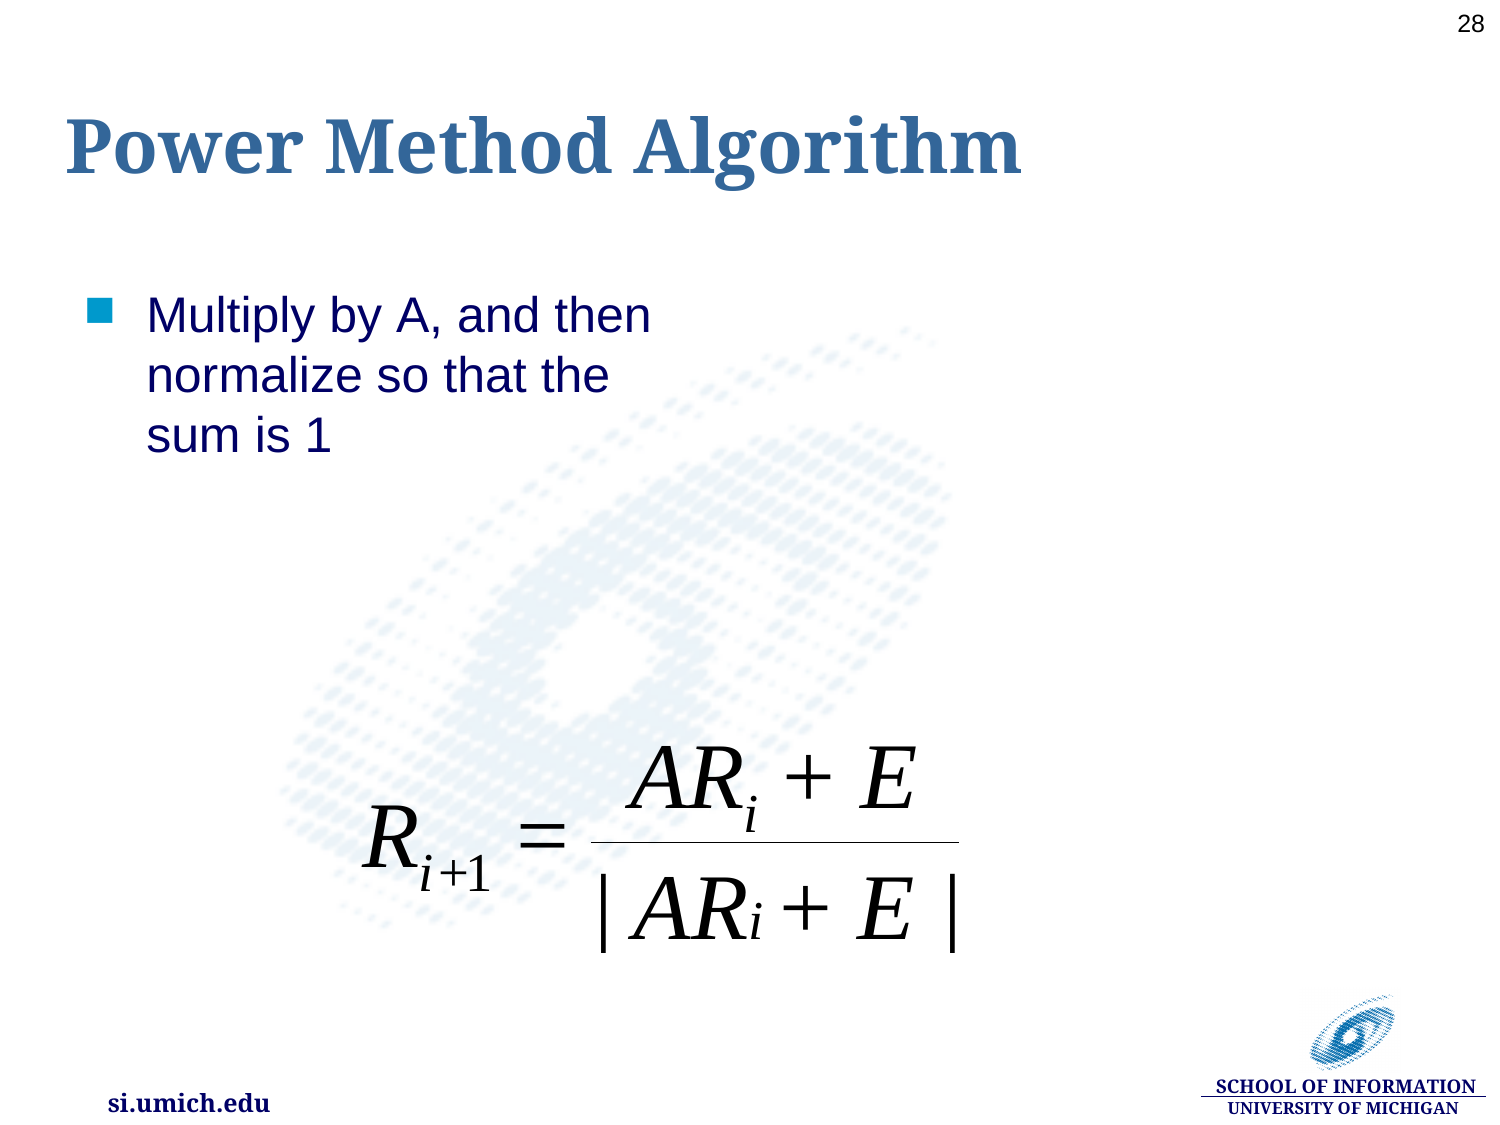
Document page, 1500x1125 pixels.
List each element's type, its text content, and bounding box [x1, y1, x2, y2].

text_box [346, 726, 973, 954]
text_box <number> [1337, 0, 1500, 51]
list Multiply by A, and then normalize so that the sum is 1 [74, 275, 701, 1026]
picture [200, 270, 1000, 953]
title Power Method Algorithm [50, 49, 1326, 238]
picture [1299, 987, 1401, 1073]
